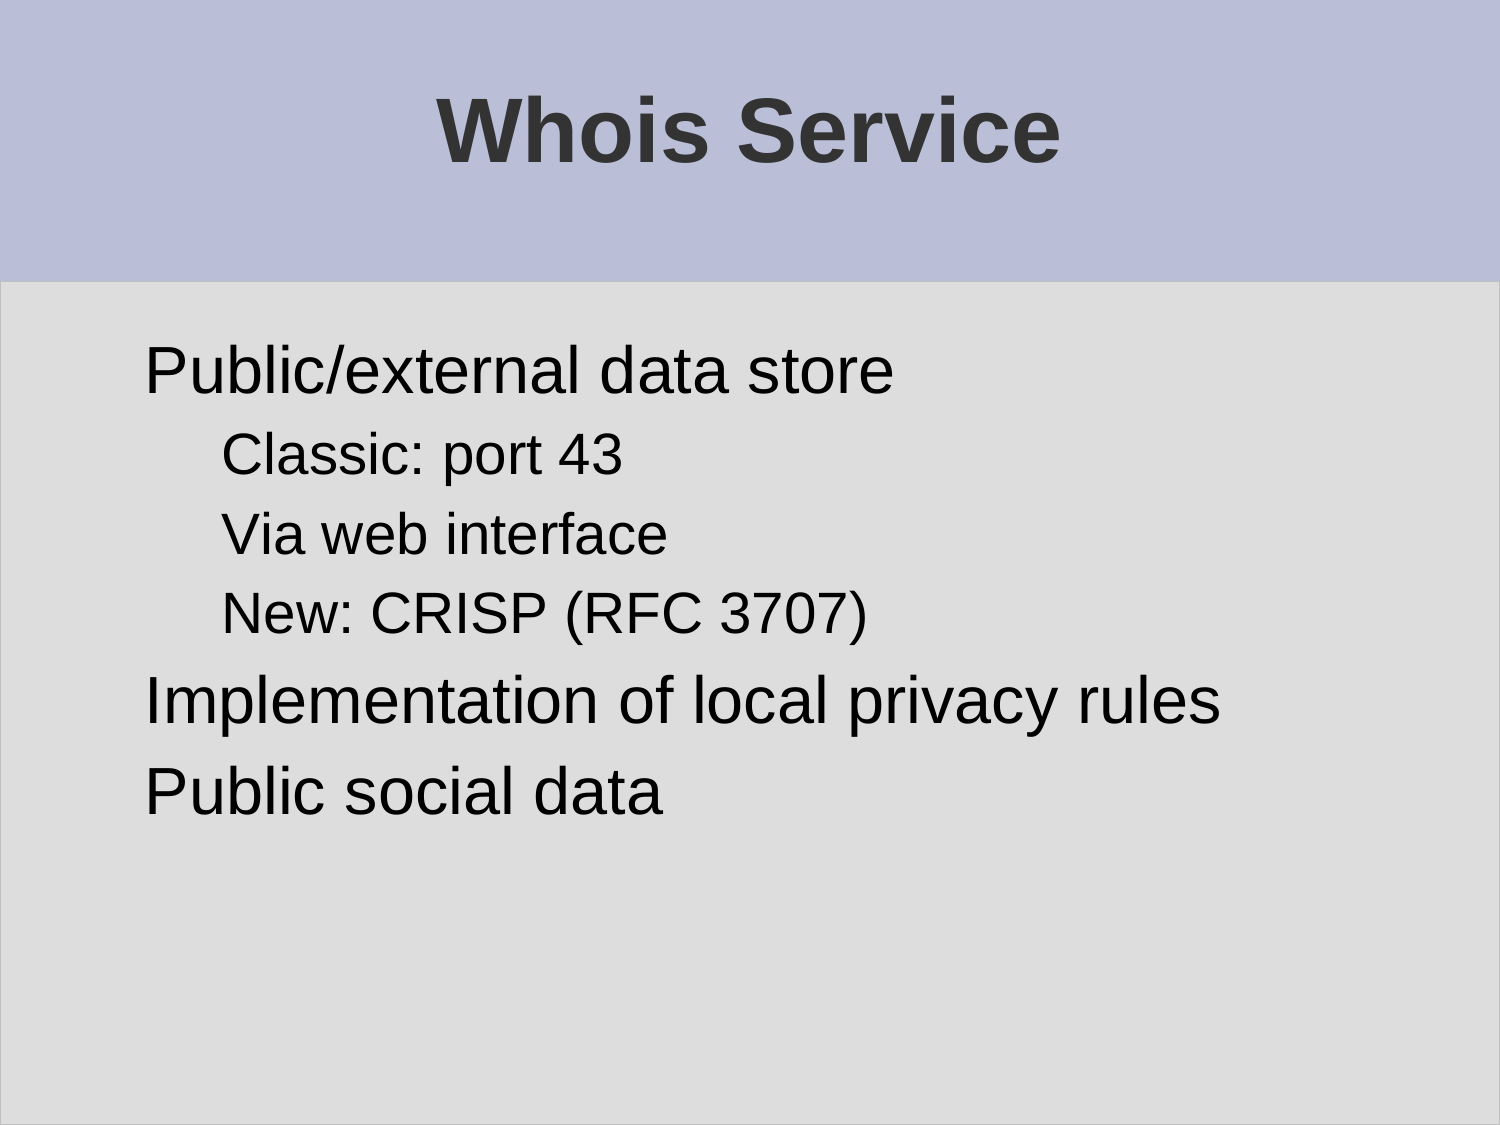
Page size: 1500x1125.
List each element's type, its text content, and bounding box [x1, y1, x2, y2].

list Public/external data store Classic: port 43 Via web interface New: CRISP (RFC 3707) Implementation of local privacy rules Public social data [112, 324, 1388, 1001]
title Whois Service [112, 37, 1388, 225]
